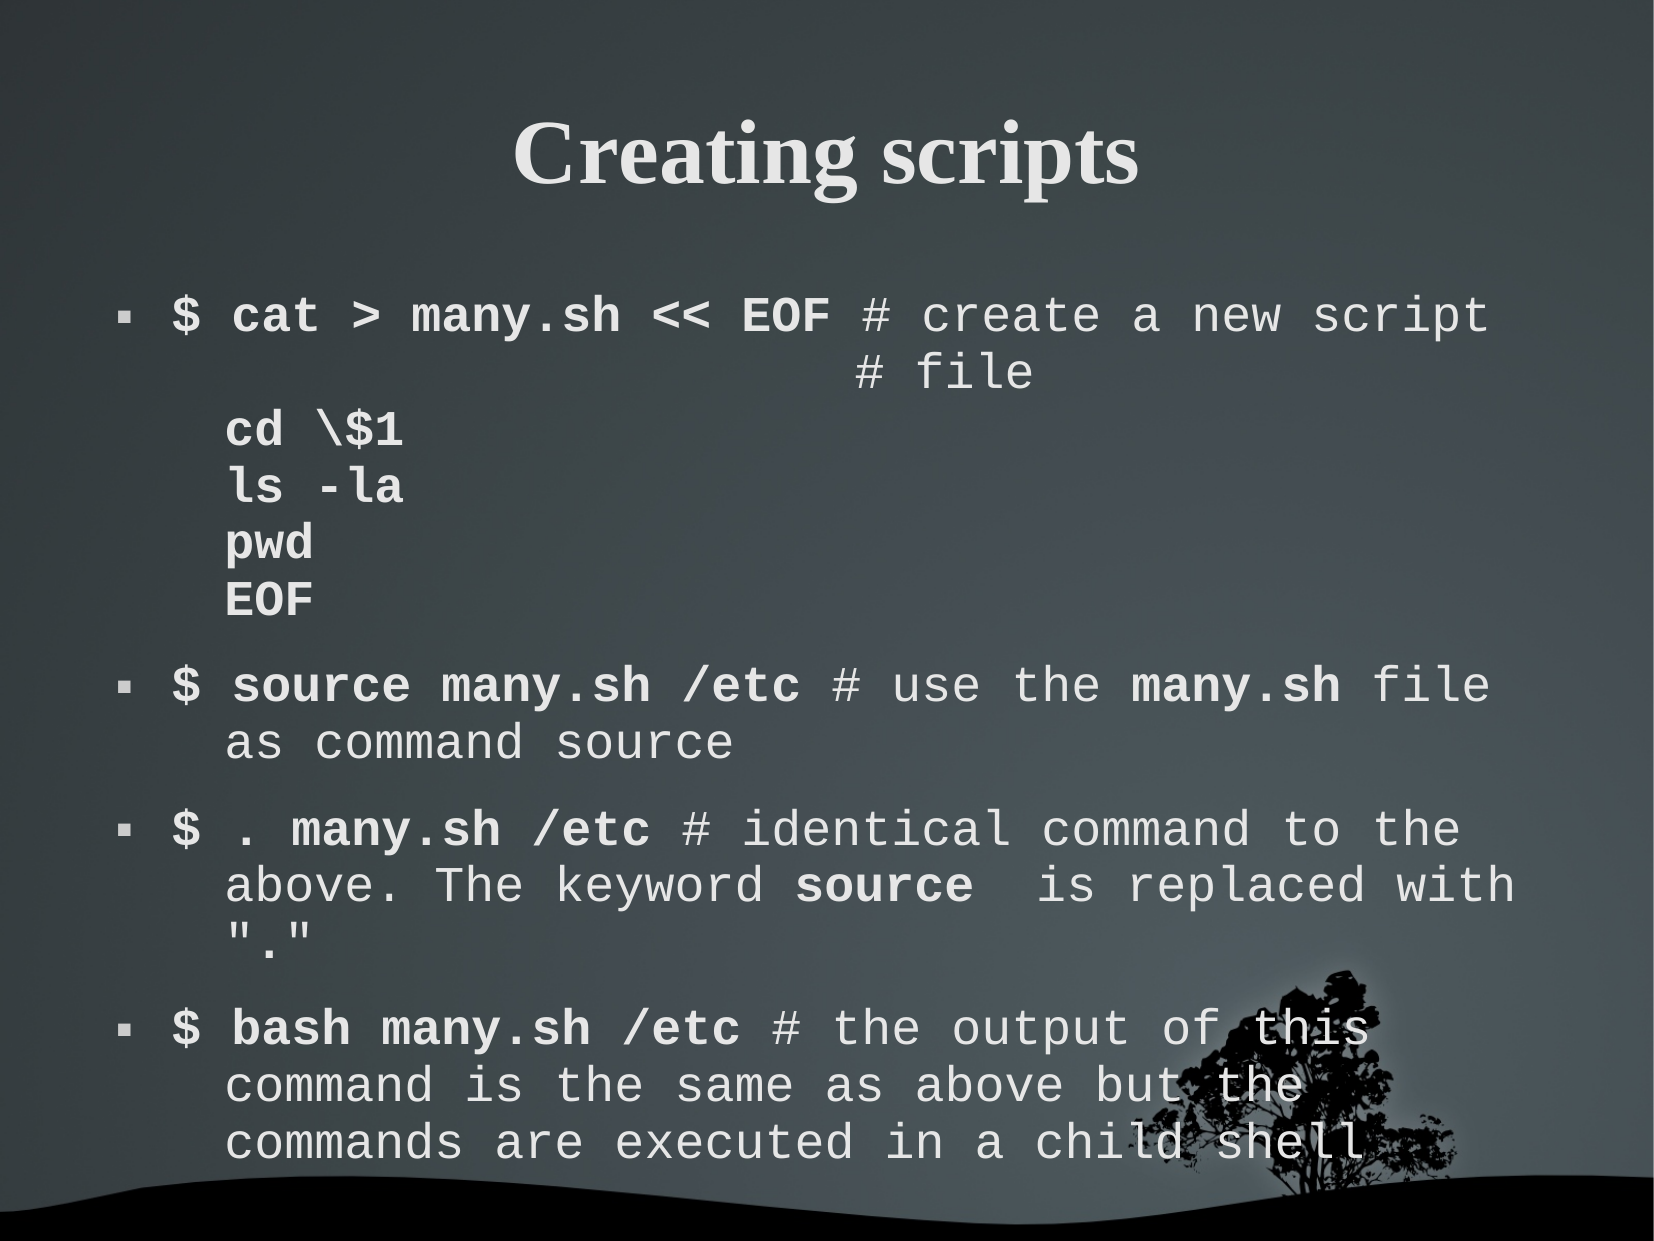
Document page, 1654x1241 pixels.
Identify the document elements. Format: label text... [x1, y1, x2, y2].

list $ cat > many.sh << EOF # create a new script # file cd \$1 ls -la pwd EOF $ source many.sh /etc # use the many.sh file as command source $ . many.sh /etc # identical command to the above. The keyword source is replaced with "." $ bash many.sh /etc # the output of this command is the same as above but the commands are executed in a child shell [82, 290, 1571, 1174]
title Creating scripts [82, 49, 1571, 257]
picture [0, 0, 1654, 1241]
